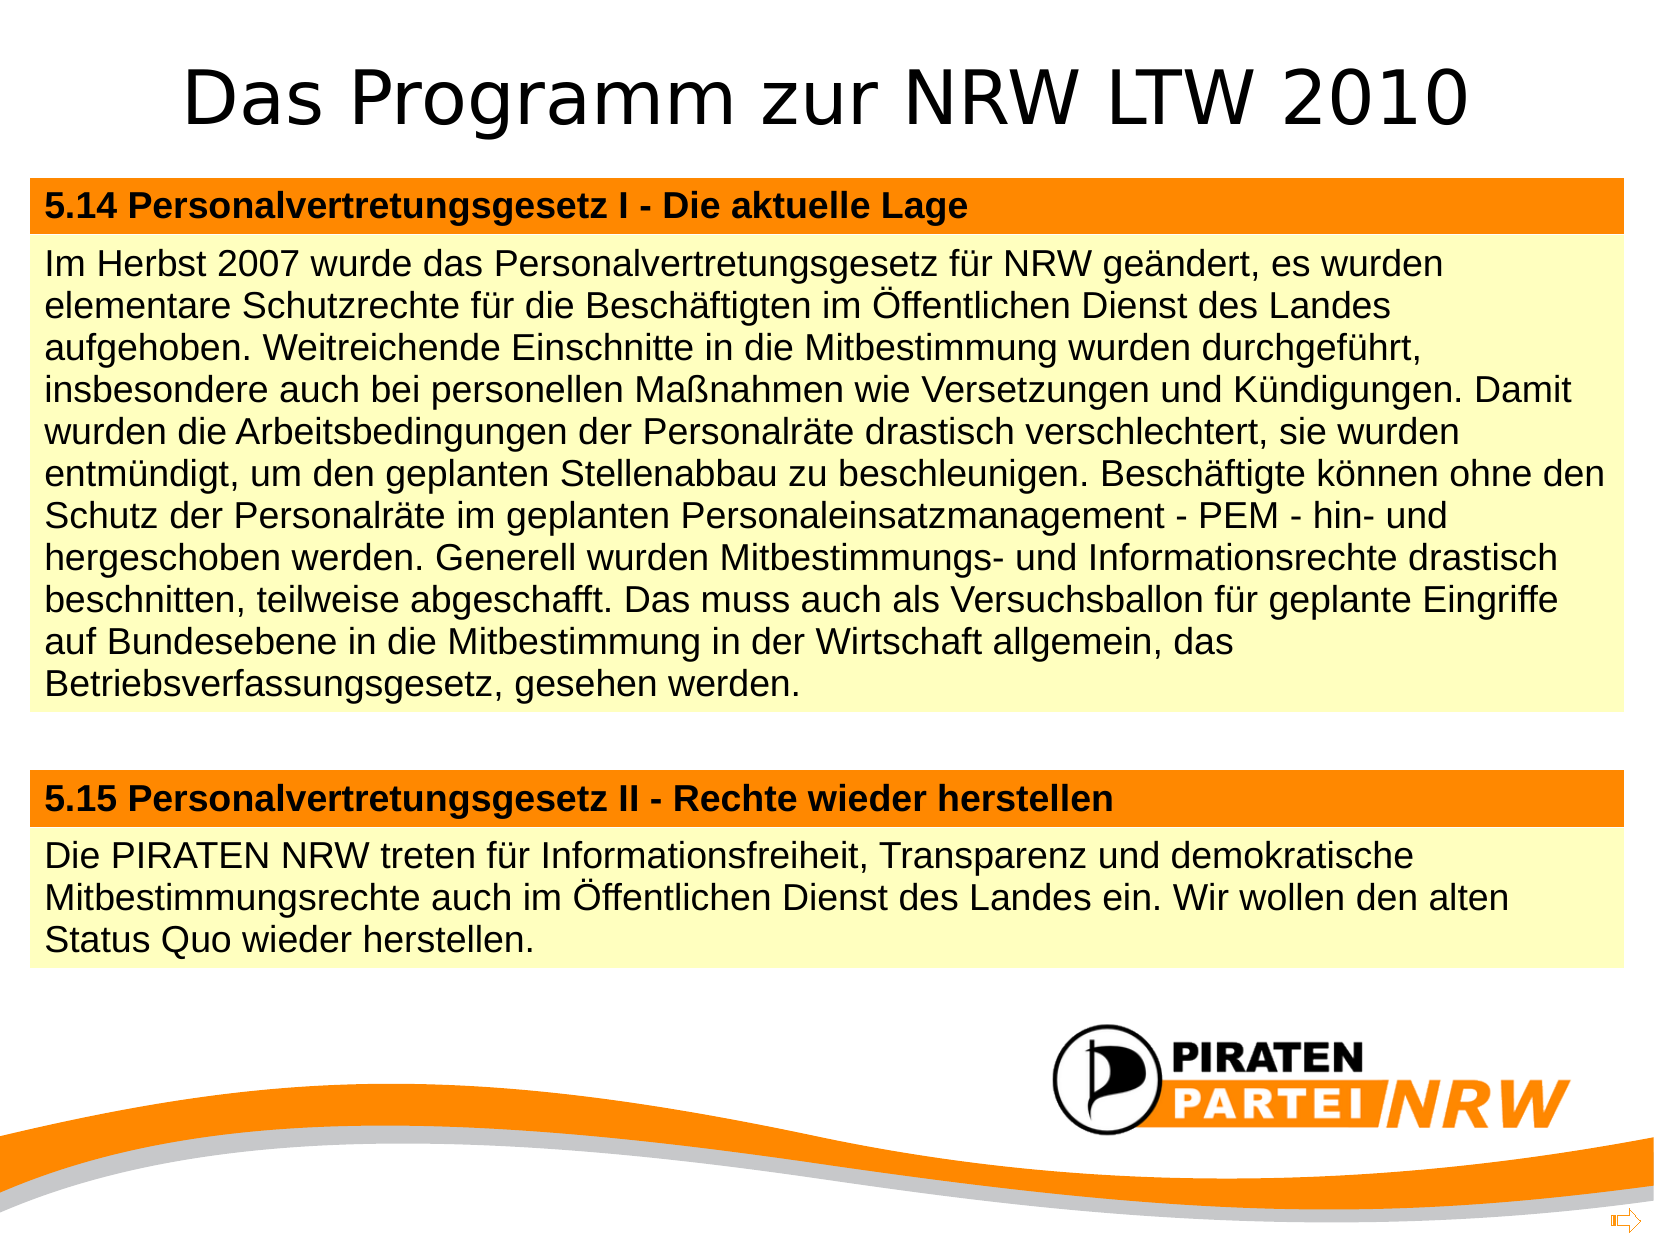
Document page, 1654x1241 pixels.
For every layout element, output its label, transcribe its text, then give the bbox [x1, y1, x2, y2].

table_header 5.14 Personalvertretungsgesetz I - Die aktuelle Lage [30, 178, 1624, 234]
title Das Programm zur NRW LTW 2010 [82, 54, 1571, 143]
table_cell Im Herbst 2007 wurde das Personalvertretungsgesetz für NRW geändert, es wurden elementare Schutzrechte für die Beschäftigten im Öffentlichen Dienst des Landes aufgehoben. Weitreichende Einschnitte in die Mitbestimmung wurden durchgeführt, insbesondere auch bei personellen Maßnahmen wie Versetzungen und Kündigungen. Damit wurden die Arbeitsbedingungen der Personalräte drastisch verschlechtert, sie wurden entmündigt, um den geplanten Stellenabbau zu beschleunigen. Beschäftigte können ohne den Schutz der Personalräte im geplanten Personaleinsatzmanagement - PEM - hin- und hergeschoben werden. Generell wurden Mitbestimmungs- und Informationsrechte drastisch beschnitten, teilweise abgeschafft. Das muss auch als Versuchsballon für geplante Eingriffe auf Bundesebene in die Mitbestimmung in der Wirtschaft allgemein, das Betriebsverfassungsgesetz, gesehen werden. [30, 235, 1624, 712]
table_cell Die PIRATEN NRW treten für Informationsfreiheit, Transparenz und demokratische Mitbestimmungsrechte auch im Öffentlichen Dienst des Landes ein. Wir wollen den alten Status Quo wieder herstellen. [30, 828, 1624, 968]
table_cell 5.15 Personalvertretungsgesetz II - Rechte wieder herstellen [30, 770, 1624, 827]
picture [1045, 1021, 1579, 1140]
table_cell [30, 713, 1624, 769]
